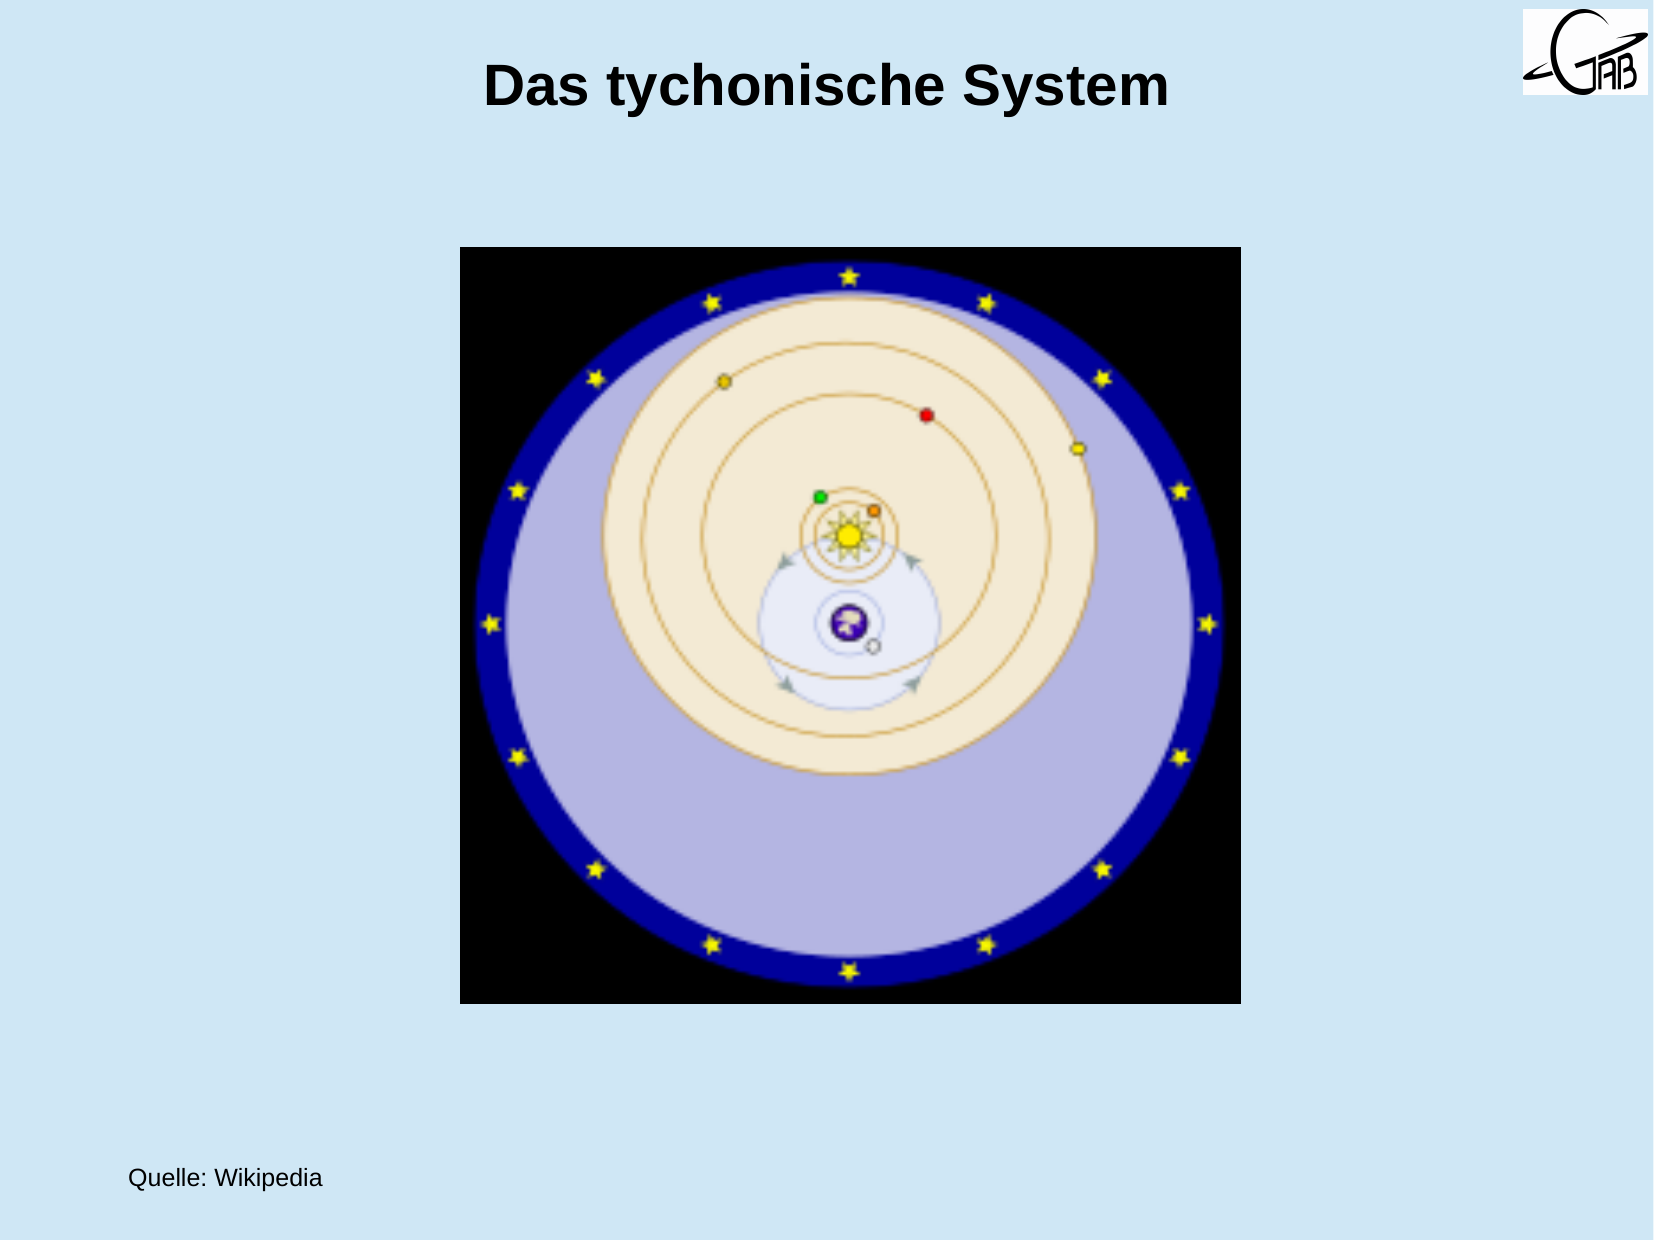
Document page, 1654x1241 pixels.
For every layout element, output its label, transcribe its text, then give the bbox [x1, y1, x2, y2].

picture [460, 247, 1241, 1004]
text_box Quelle: Wikipedia [113, 1156, 340, 1200]
picture [1523, 9, 1648, 95]
title Das tychonische System [82, 21, 1571, 149]
